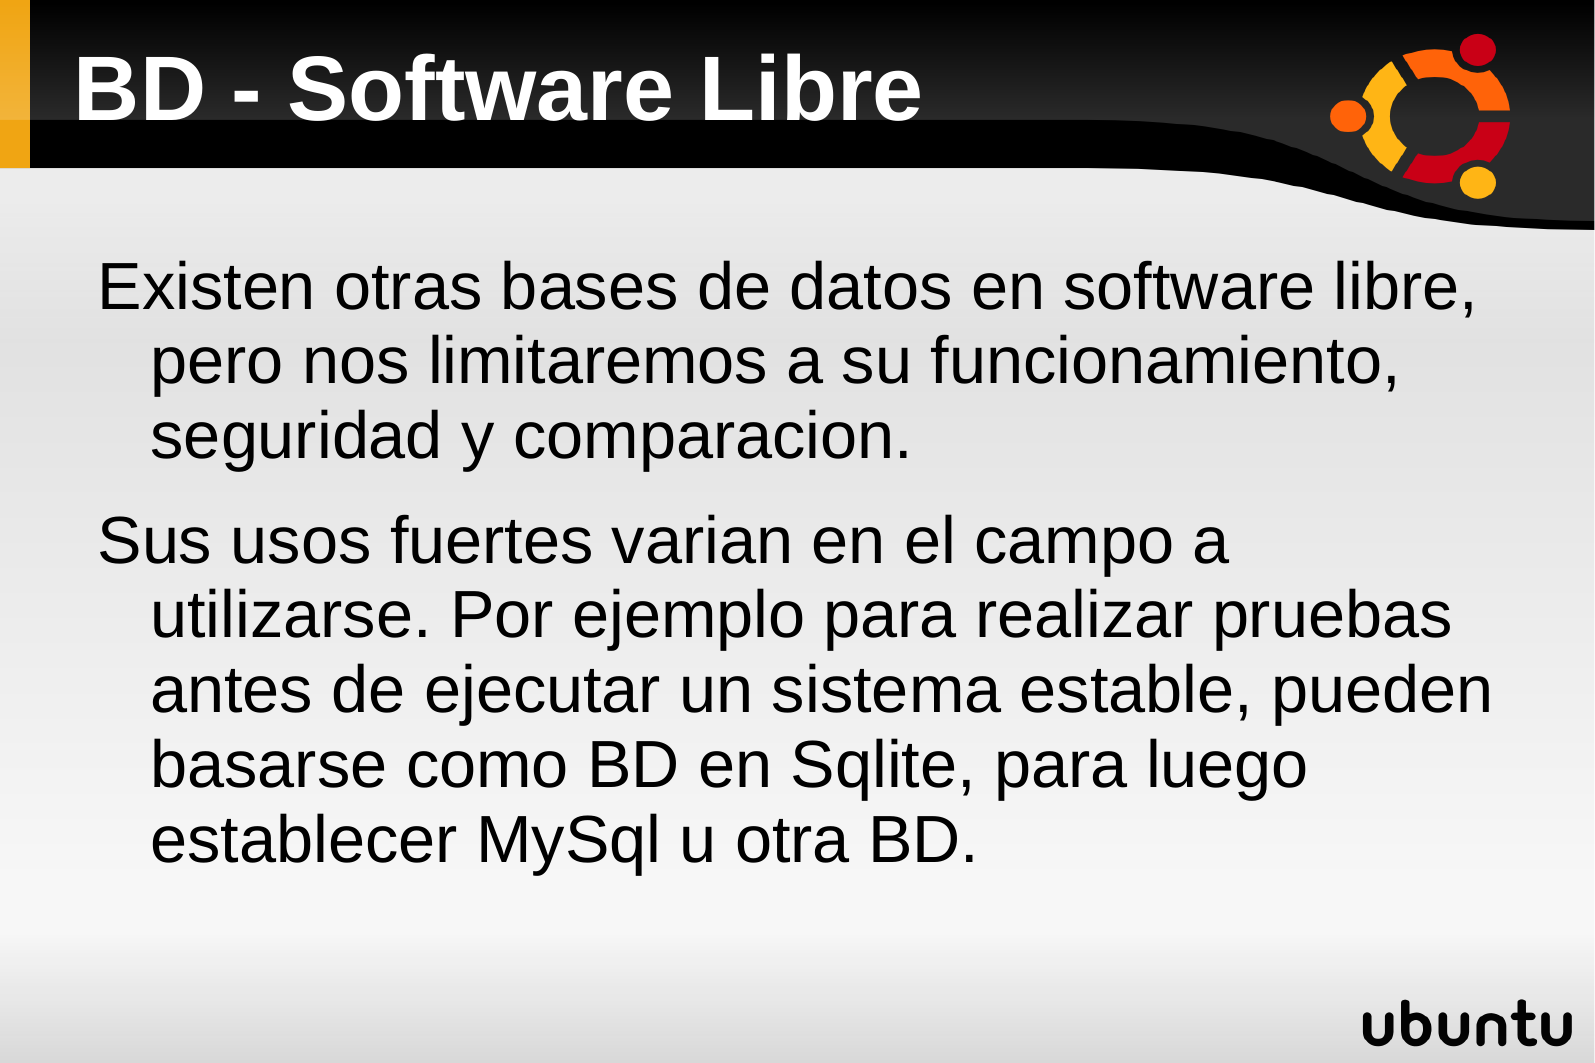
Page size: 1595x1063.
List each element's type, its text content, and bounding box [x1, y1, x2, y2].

picture [0, 0, 1595, 1063]
title BD - Software Libre [74, 7, 1510, 171]
list Existen otras bases de datos en software libre, pero nos limitaremos a su funcionamiento, seguridad y comparacion. Sus usos fuertes varian en el campo a utilizarse. Por ejemplo para realizar pruebas antes de ejecutar un sistema estable, pueden basarse como BD en Sqlite, para luego establecer MySql u otra BD. [79, 248, 1515, 943]
